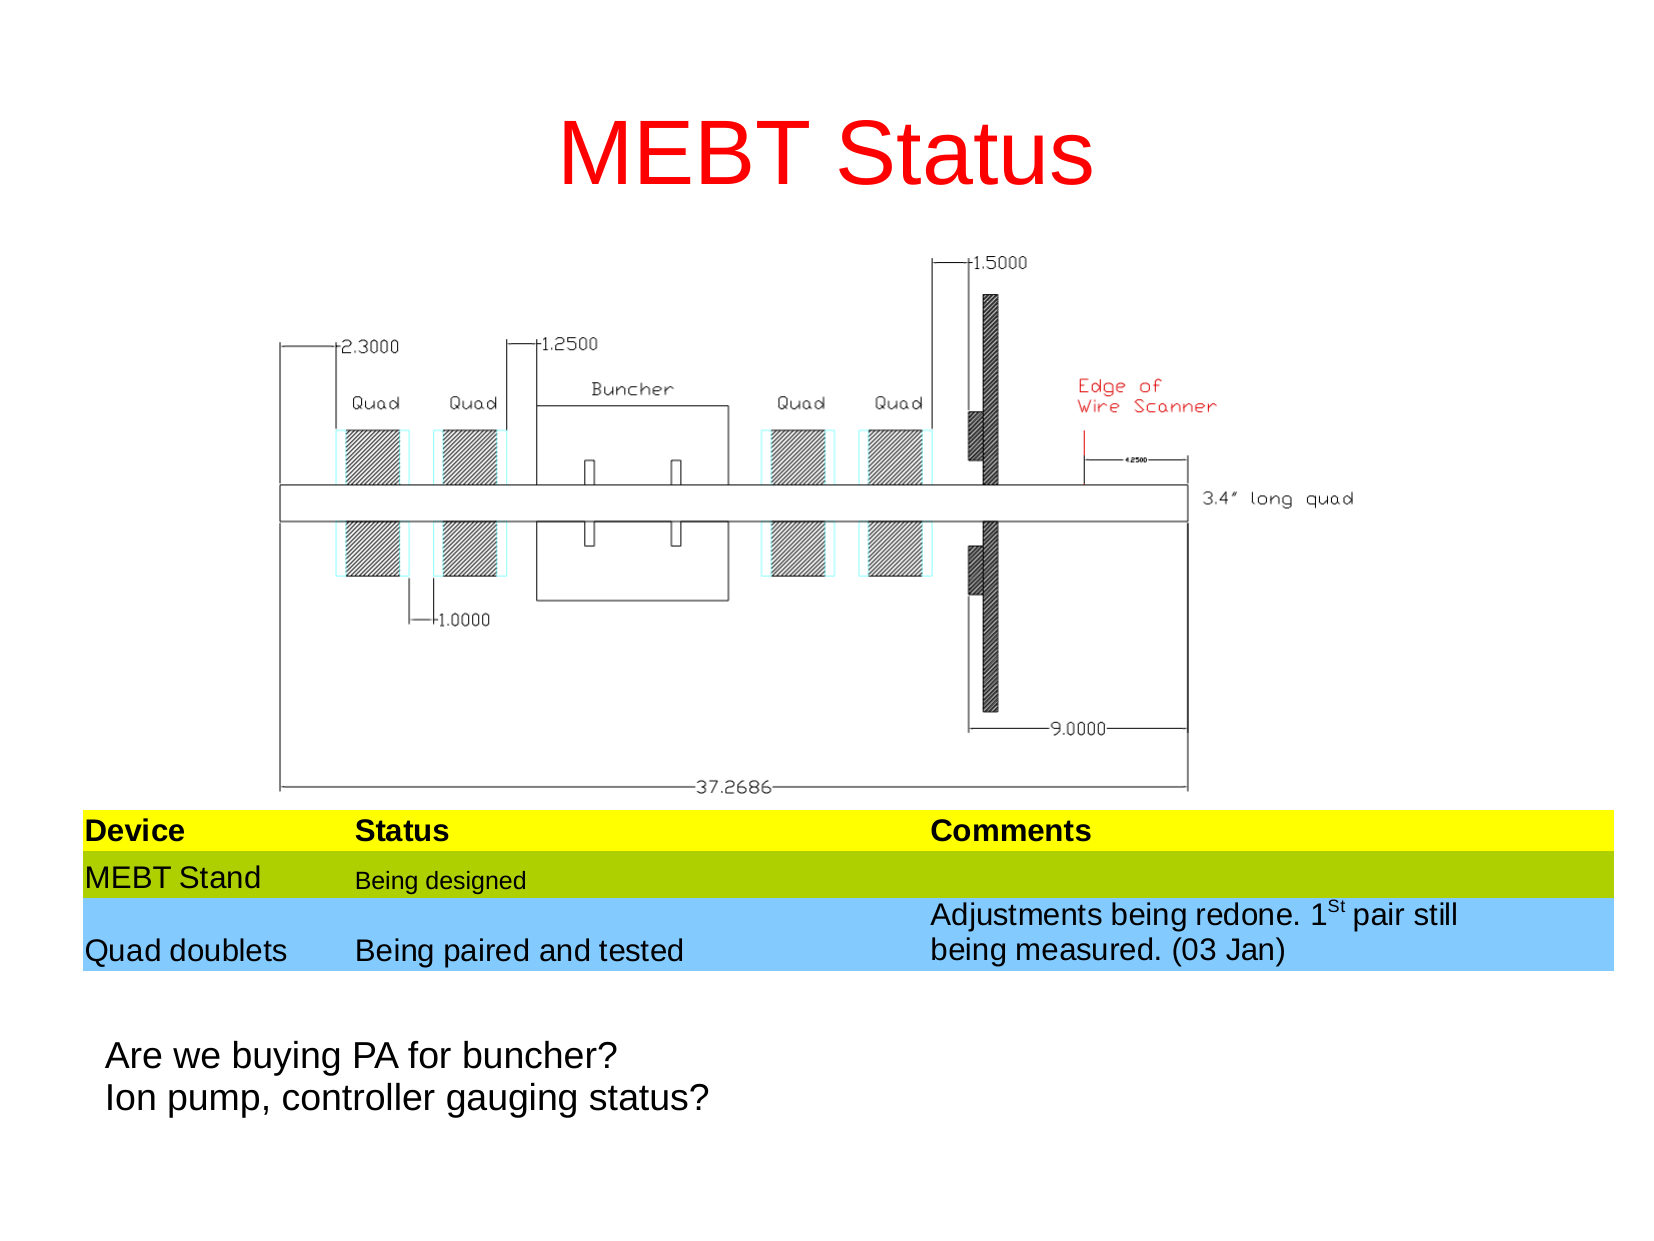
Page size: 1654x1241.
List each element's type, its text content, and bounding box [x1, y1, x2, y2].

chart [82, 810, 1616, 1168]
picture [247, 257, 1373, 810]
text_box Are we buying PA for buncher? Ion pump, controller gauging status? [90, 1027, 781, 1127]
title MEBT Status [82, 49, 1571, 257]
